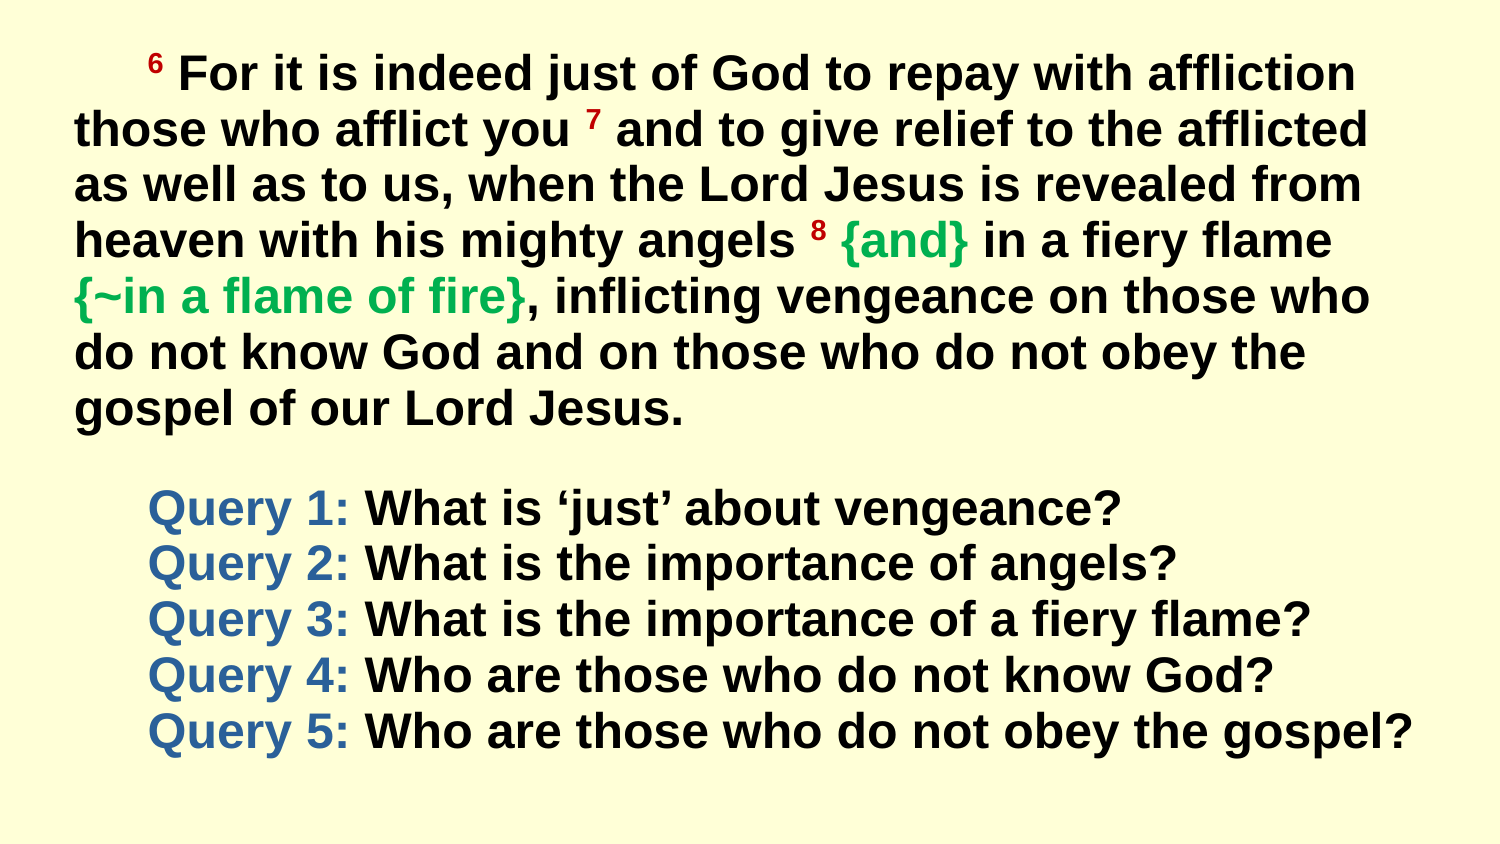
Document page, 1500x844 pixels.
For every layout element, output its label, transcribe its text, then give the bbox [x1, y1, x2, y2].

text_box Query 1: What is ‘just’ about vengeance? Query 2: What is the importance of angels? Query 3: What is the importance of a fiery flame? Query 4: Who are those who do not know God? Query 5: Who are those who do not obey the gospel? [59, 472, 1447, 767]
text_box 6 For it is indeed just of God to repay with affliction those who afflict you 7 and to give relief to the afflicted as well as to us, when the Lord Jesus is revealed from heaven with his mighty angels 8 {and} in a fiery flame {~in a flame of fire}, inflicting vengeance on those who do not know God and on those who do not obey the gospel of our Lord Jesus. [59, 37, 1418, 443]
